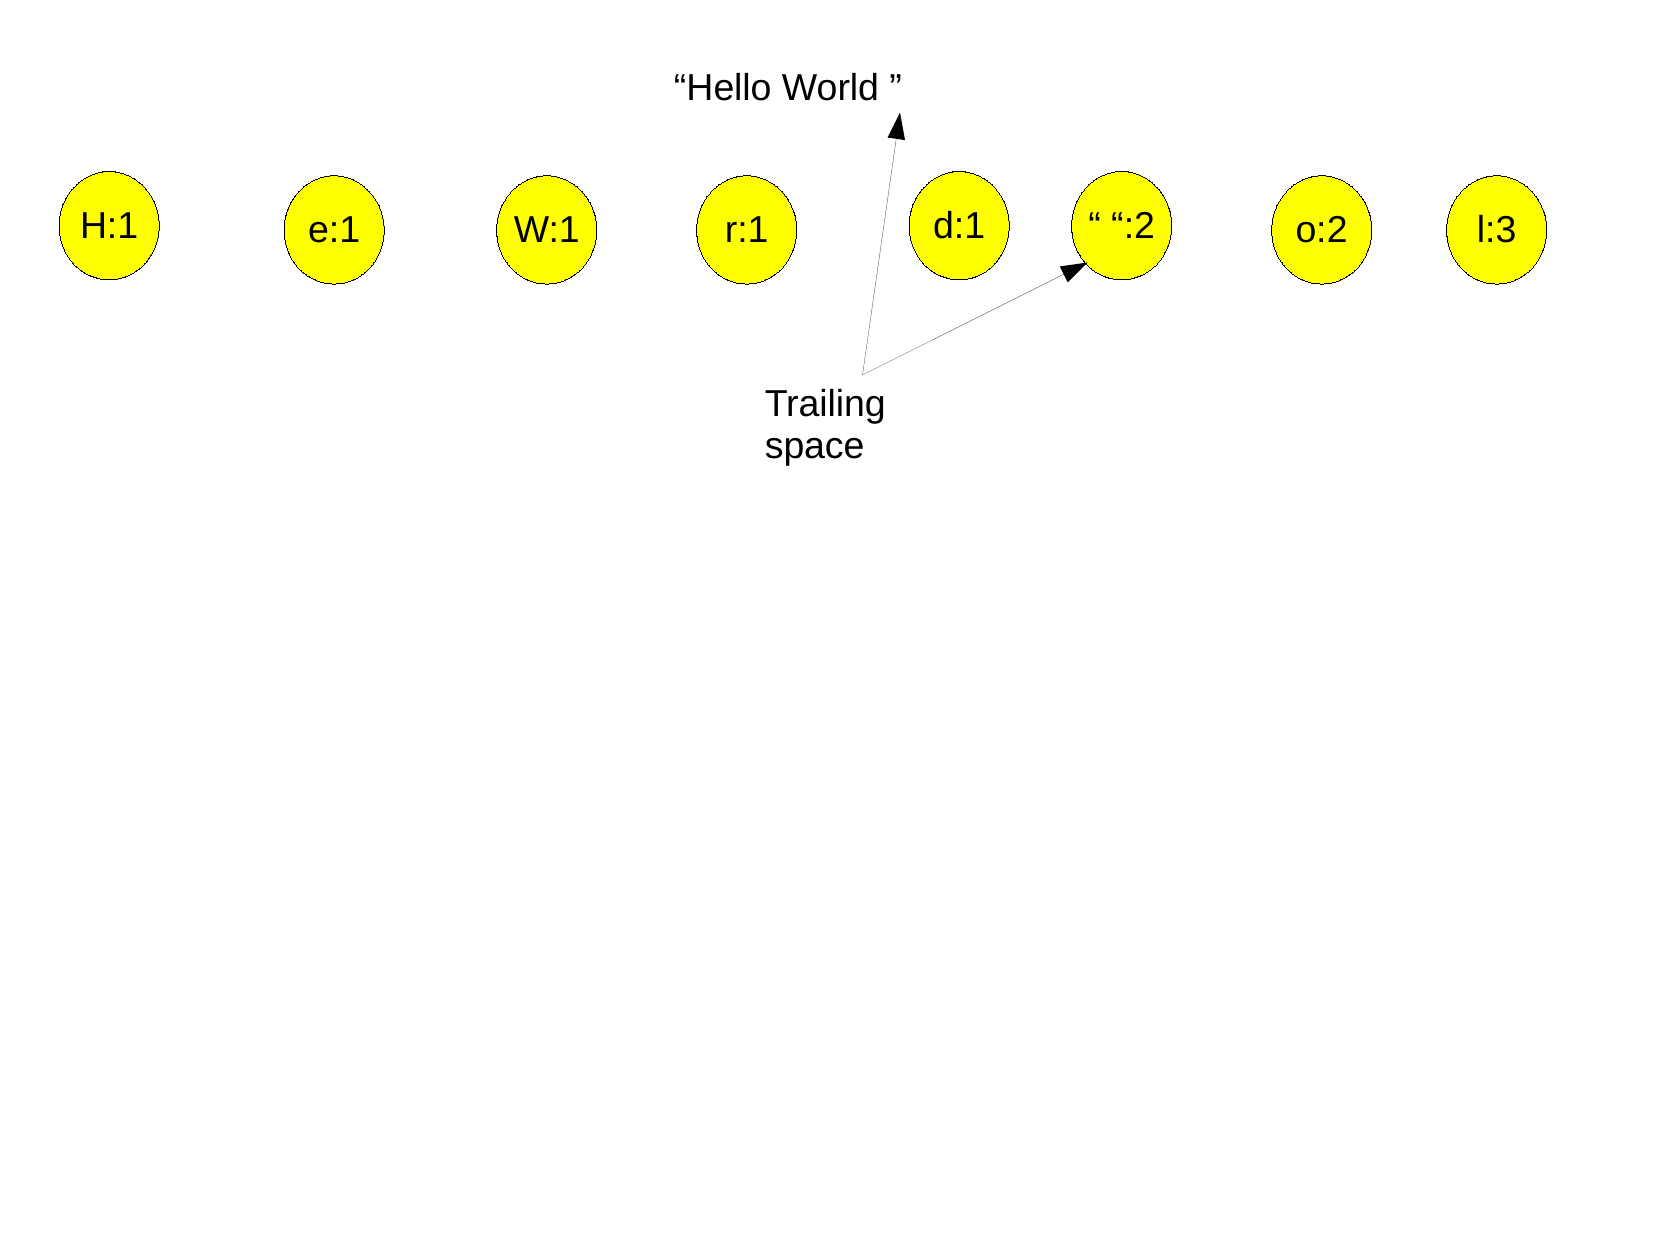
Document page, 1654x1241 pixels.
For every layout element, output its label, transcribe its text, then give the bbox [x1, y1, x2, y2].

text_box r:1 [696, 175, 797, 285]
text_box H:1 [59, 171, 160, 280]
text_box W:1 [496, 175, 597, 285]
text_box d:1 [909, 171, 1010, 280]
text_box “Hello World ” [659, 59, 953, 118]
text_box l:3 [1446, 175, 1547, 285]
text_box “ “:2 [1071, 171, 1172, 280]
text_box e:1 [284, 175, 385, 285]
text_box Trailing space [750, 375, 938, 474]
text_box o:2 [1271, 175, 1372, 285]
